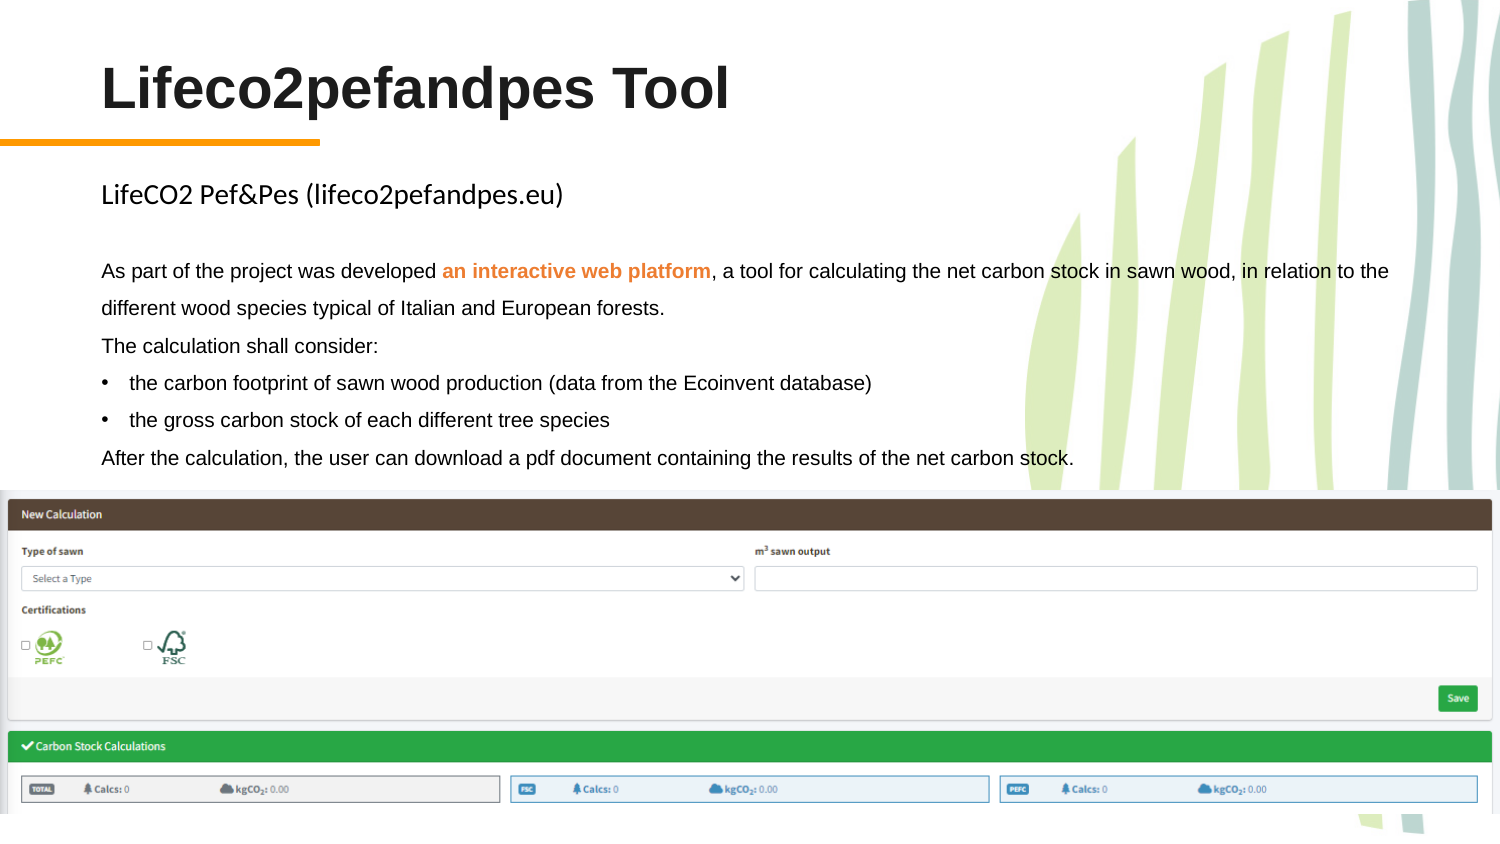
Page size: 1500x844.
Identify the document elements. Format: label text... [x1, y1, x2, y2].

text_box Lifeco2pefandpes Tool [86, 35, 1282, 115]
picture [1025, 0, 1500, 490]
text_box [0, 140, 319, 146]
picture [0, 491, 1500, 844]
text_box LifeCO2 Pef&Pes (lifeco2pefandpes.eu) [86, 153, 1282, 232]
text_box As part of the project was developed an interactive web platform, a tool for calculating the net carbon stock in sawn wood, in relation to the different wood species typical of Italian and European forests. The calculation shall consider: the carbon footprint of sawn wood production (data from the Ecoinvent database) the gross carbon stock of each different tree species After the calculation, the user can download a pdf document containing the results of the net carbon stock. [86, 230, 1427, 490]
